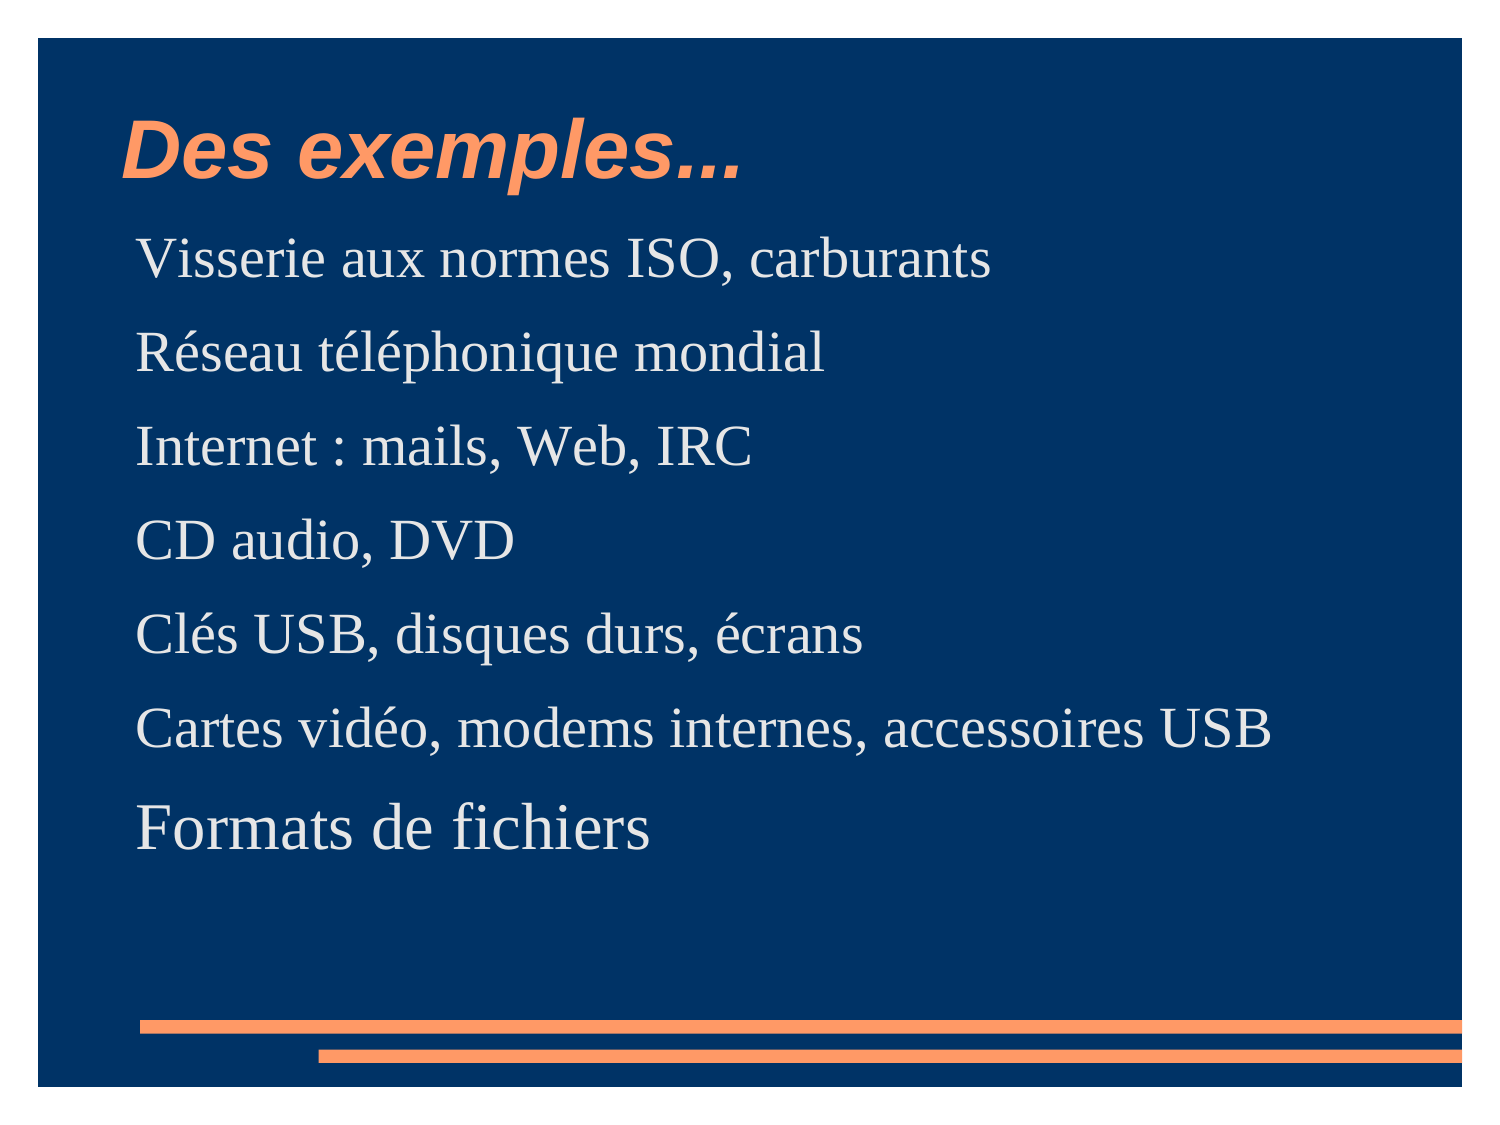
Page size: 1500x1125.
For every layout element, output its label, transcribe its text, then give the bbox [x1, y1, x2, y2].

title Des exemples... [121, 46, 1500, 225]
list Visserie aux normes ISO, carburants Réseau téléphonique mondial Internet : mails, Web, IRC CD audio, DVD Clés USB, disques durs, écrans Cartes vidéo, modems internes, accessoires USB Formats de fichiers [118, 225, 1500, 1116]
